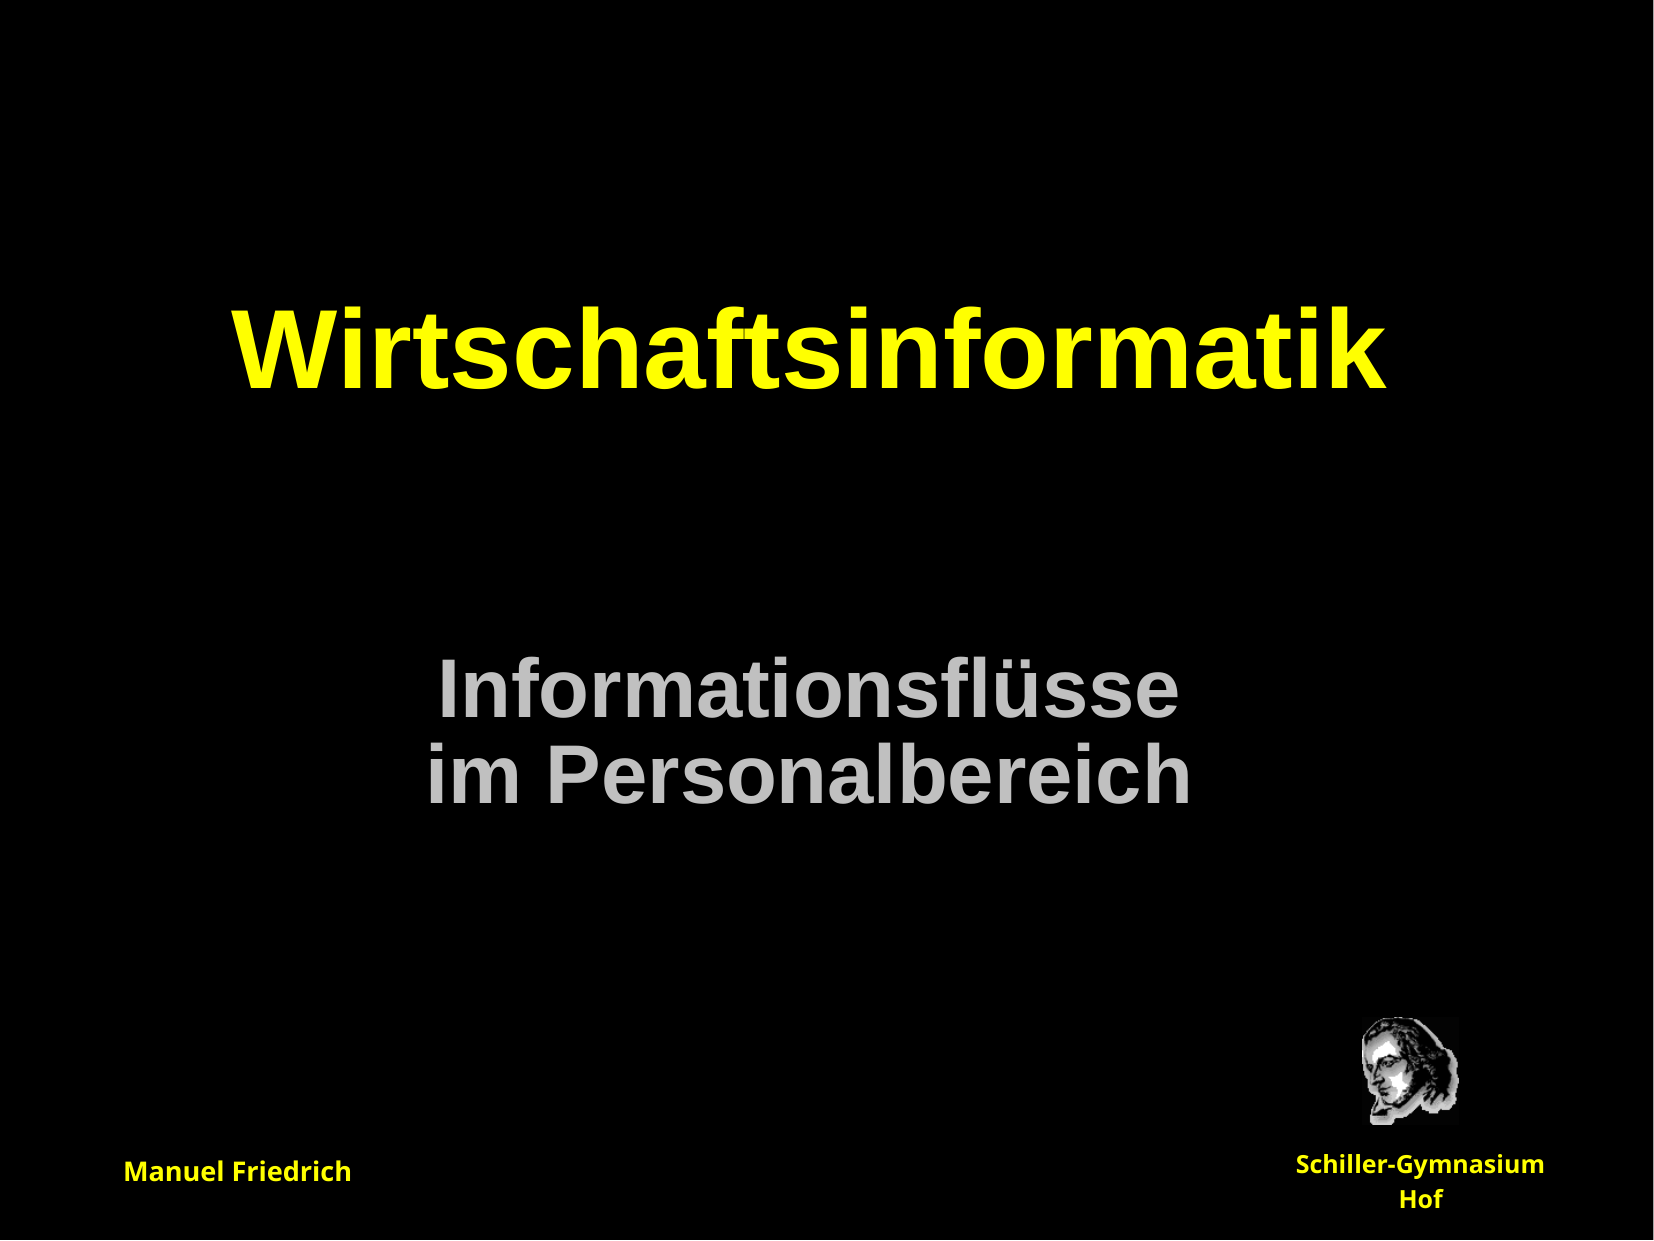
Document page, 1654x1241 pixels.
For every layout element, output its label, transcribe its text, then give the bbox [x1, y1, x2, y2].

text_box Wirtschaftsinformatik Informationsflüsse im Personalbereich [231, 295, 1388, 821]
picture [1362, 1017, 1459, 1126]
text_box Schiller-Gymnasium Hof [1295, 1145, 1546, 1216]
text_box Manuel Friedrich [123, 1151, 353, 1191]
